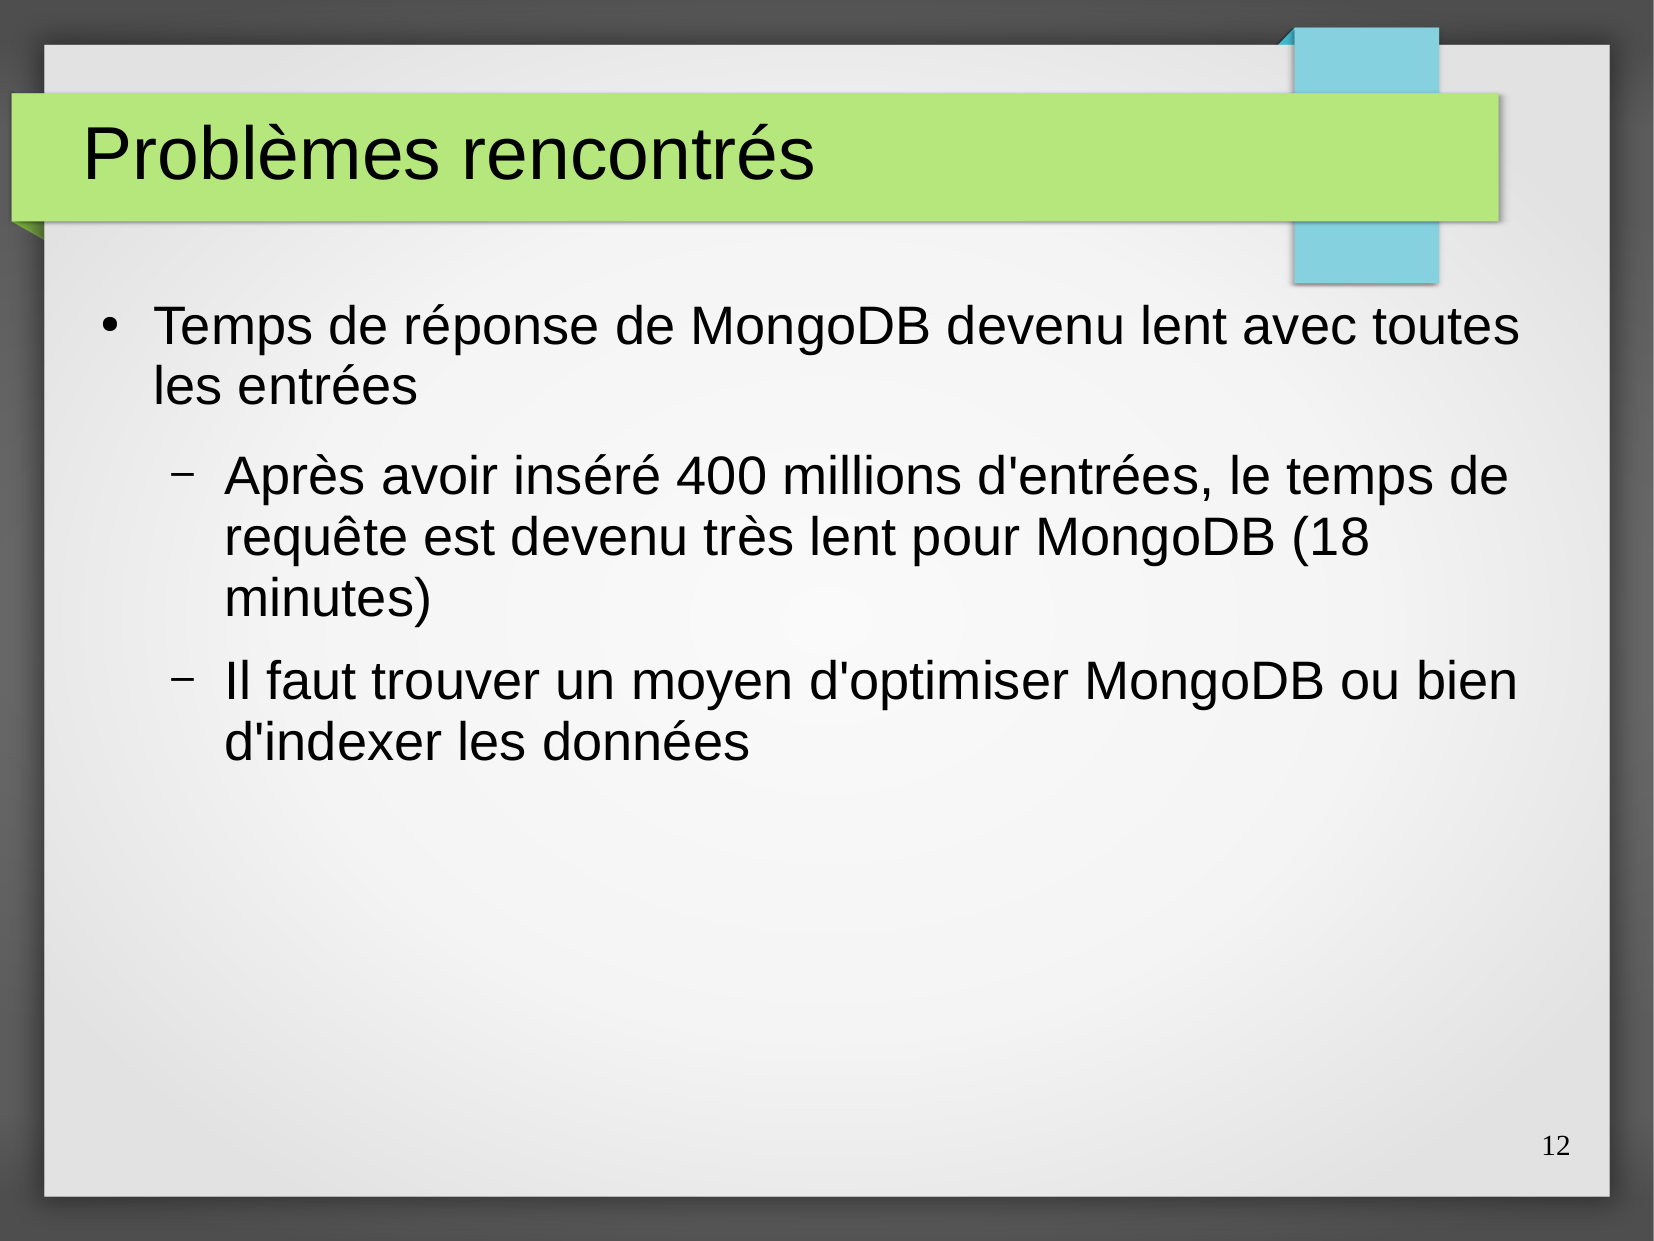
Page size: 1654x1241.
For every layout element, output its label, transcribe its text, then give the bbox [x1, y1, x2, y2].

list Temps de réponse de MongoDB devenu lent avec toutes les entrées Après avoir inséré 400 millions d'entrées, le temps de requête est devenu très lent pour MongoDB (18 minutes) Il faut trouver un moyen d'optimiser MongoDB ou bien d'indexer les données [82, 295, 1571, 1015]
title Problèmes rencontrés [82, 94, 1264, 213]
picture [0, 0, 1654, 1241]
